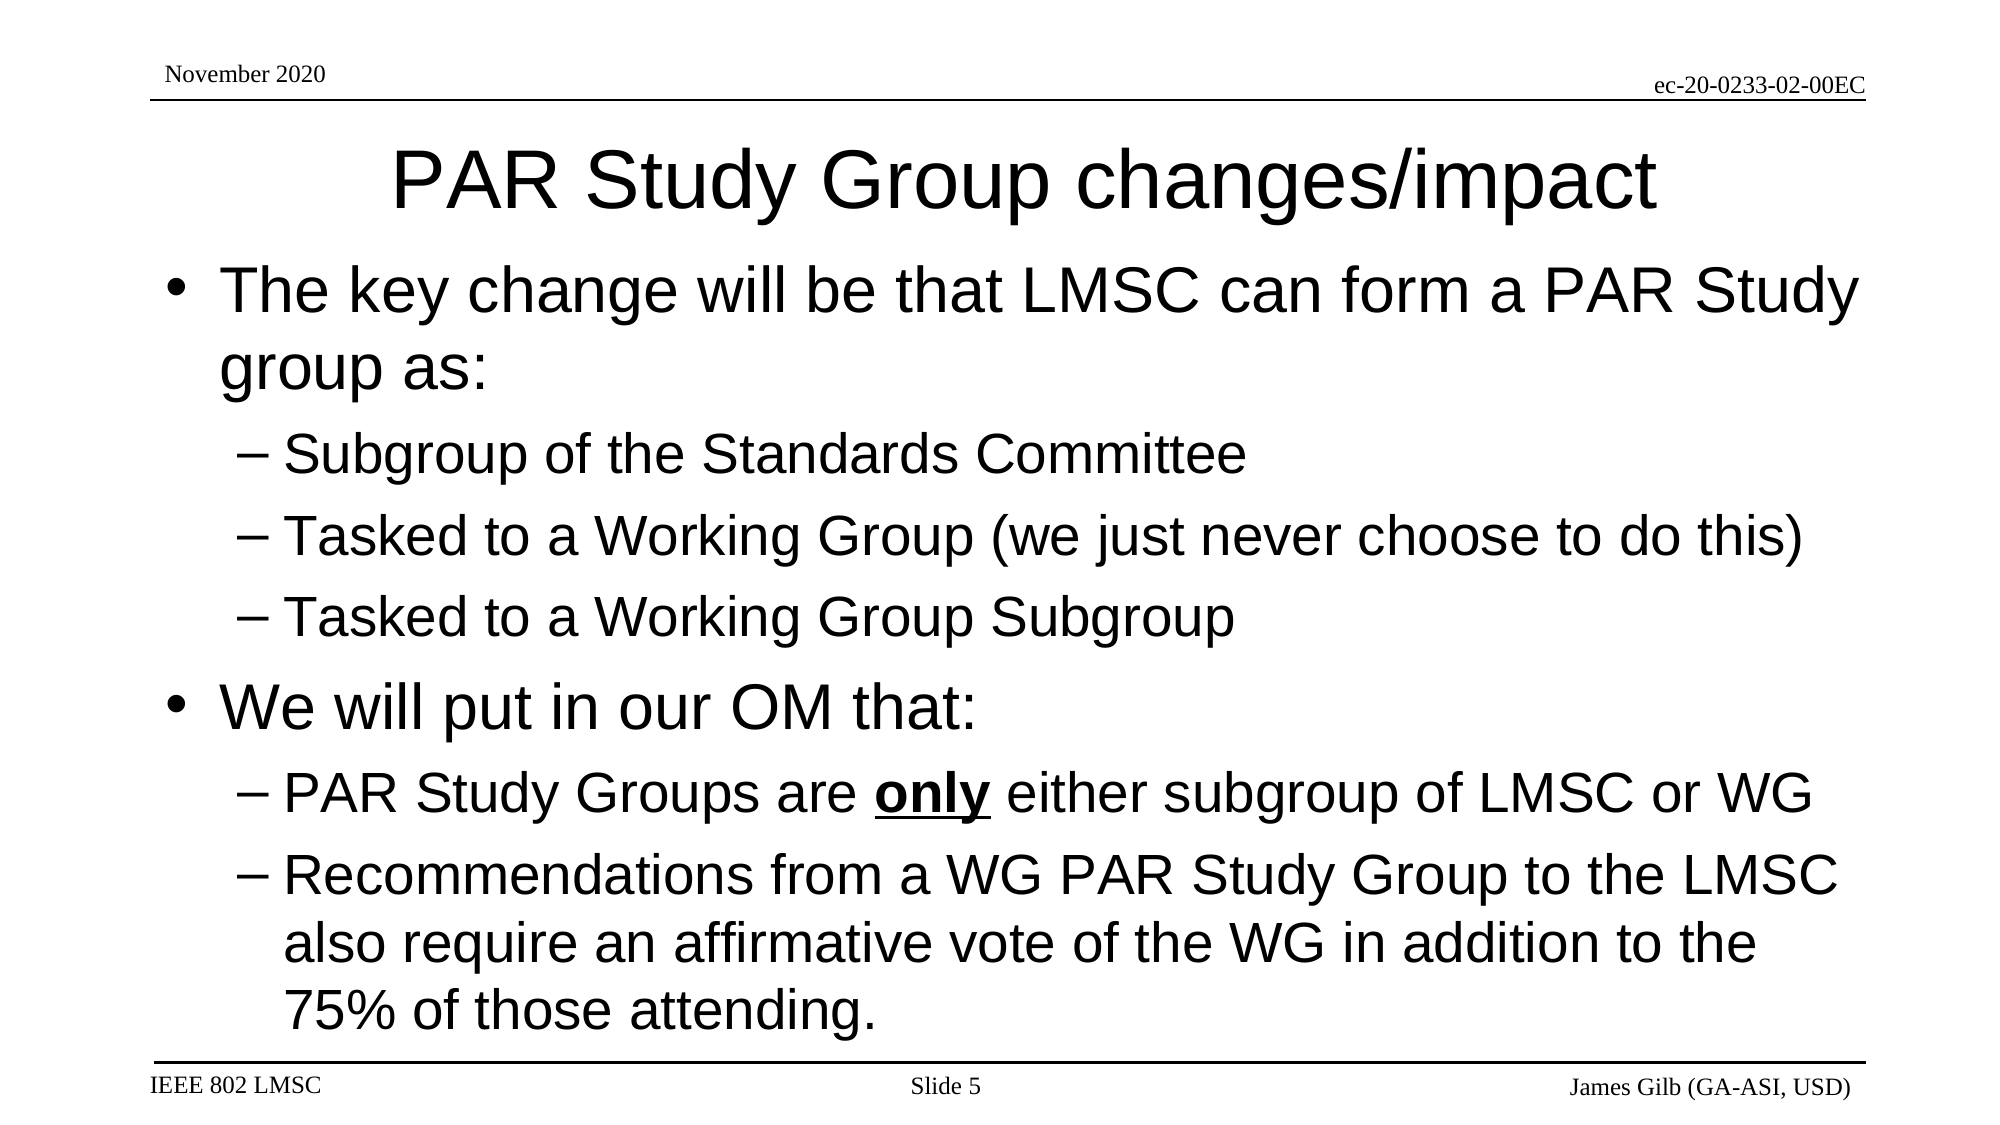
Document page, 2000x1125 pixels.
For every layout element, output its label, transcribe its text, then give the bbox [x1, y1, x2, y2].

title PAR Study Group changes/impact [149, 112, 1900, 238]
list The key change will be that LMSC can form a PAR Study group as: Subgroup of the Standards Committee Tasked to a Working Group (we just never choose to do this) Tasked to a Working Group Subgroup We will put in our OM that: PAR Study Groups are only either subgroup of LMSC or WG Recommendations from a WG PAR Study Group to the LMSC also require an affirmative vote of the WG in addition to the 75% of those attending. [149, 239, 1900, 1051]
